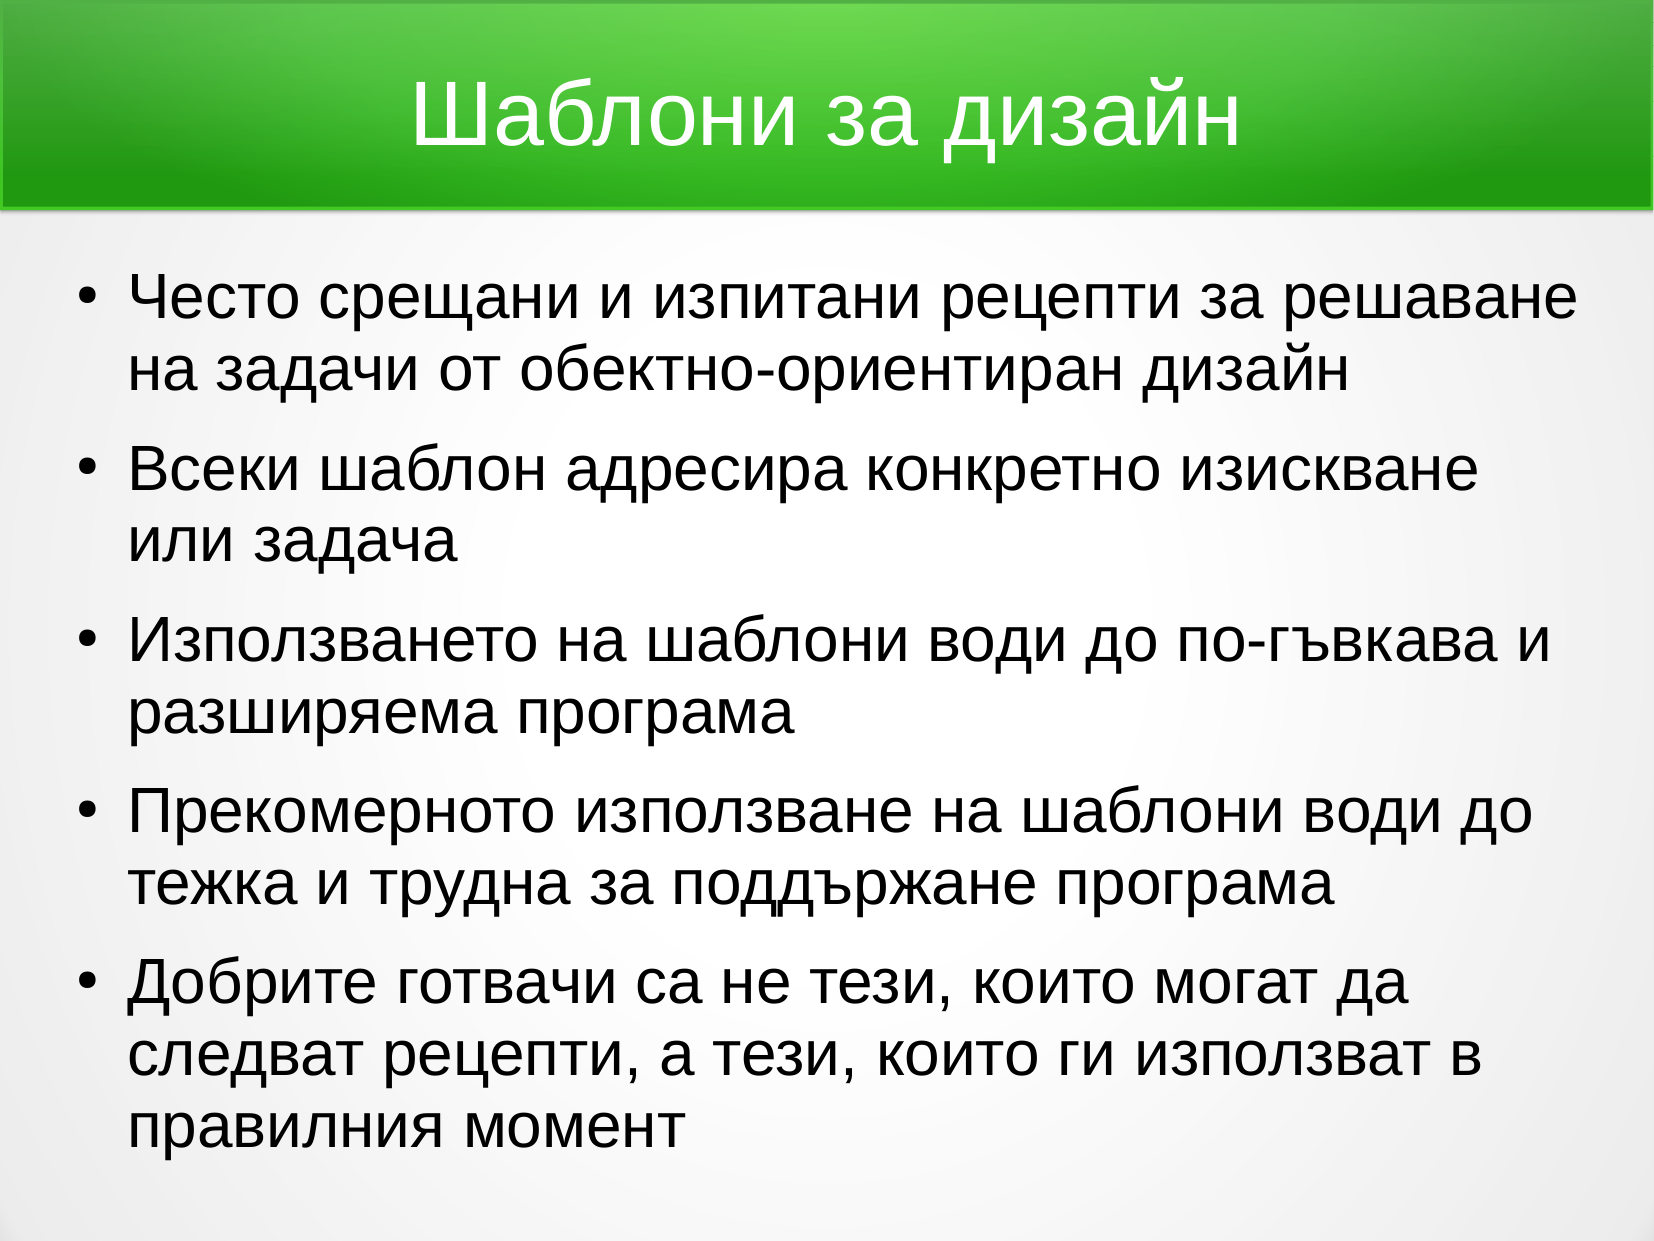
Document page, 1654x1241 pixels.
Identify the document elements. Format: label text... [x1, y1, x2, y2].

list Често срещани и изпитани рецепти за решаване на задачи от обектно-ориентиран дизайн Всеки шаблон адресира конкретно изискване или задача Използването на шаблони води до по-гъвкава и разширяема програма Прекомерното използване на шаблони води до тежка и трудна за поддържане програма Добрите готвачи са не тези, които могат да следват рецепти, а тези, които ги използват в правилния момент [59, 261, 1595, 1182]
title Шаблони за дизайн [82, 49, 1571, 179]
